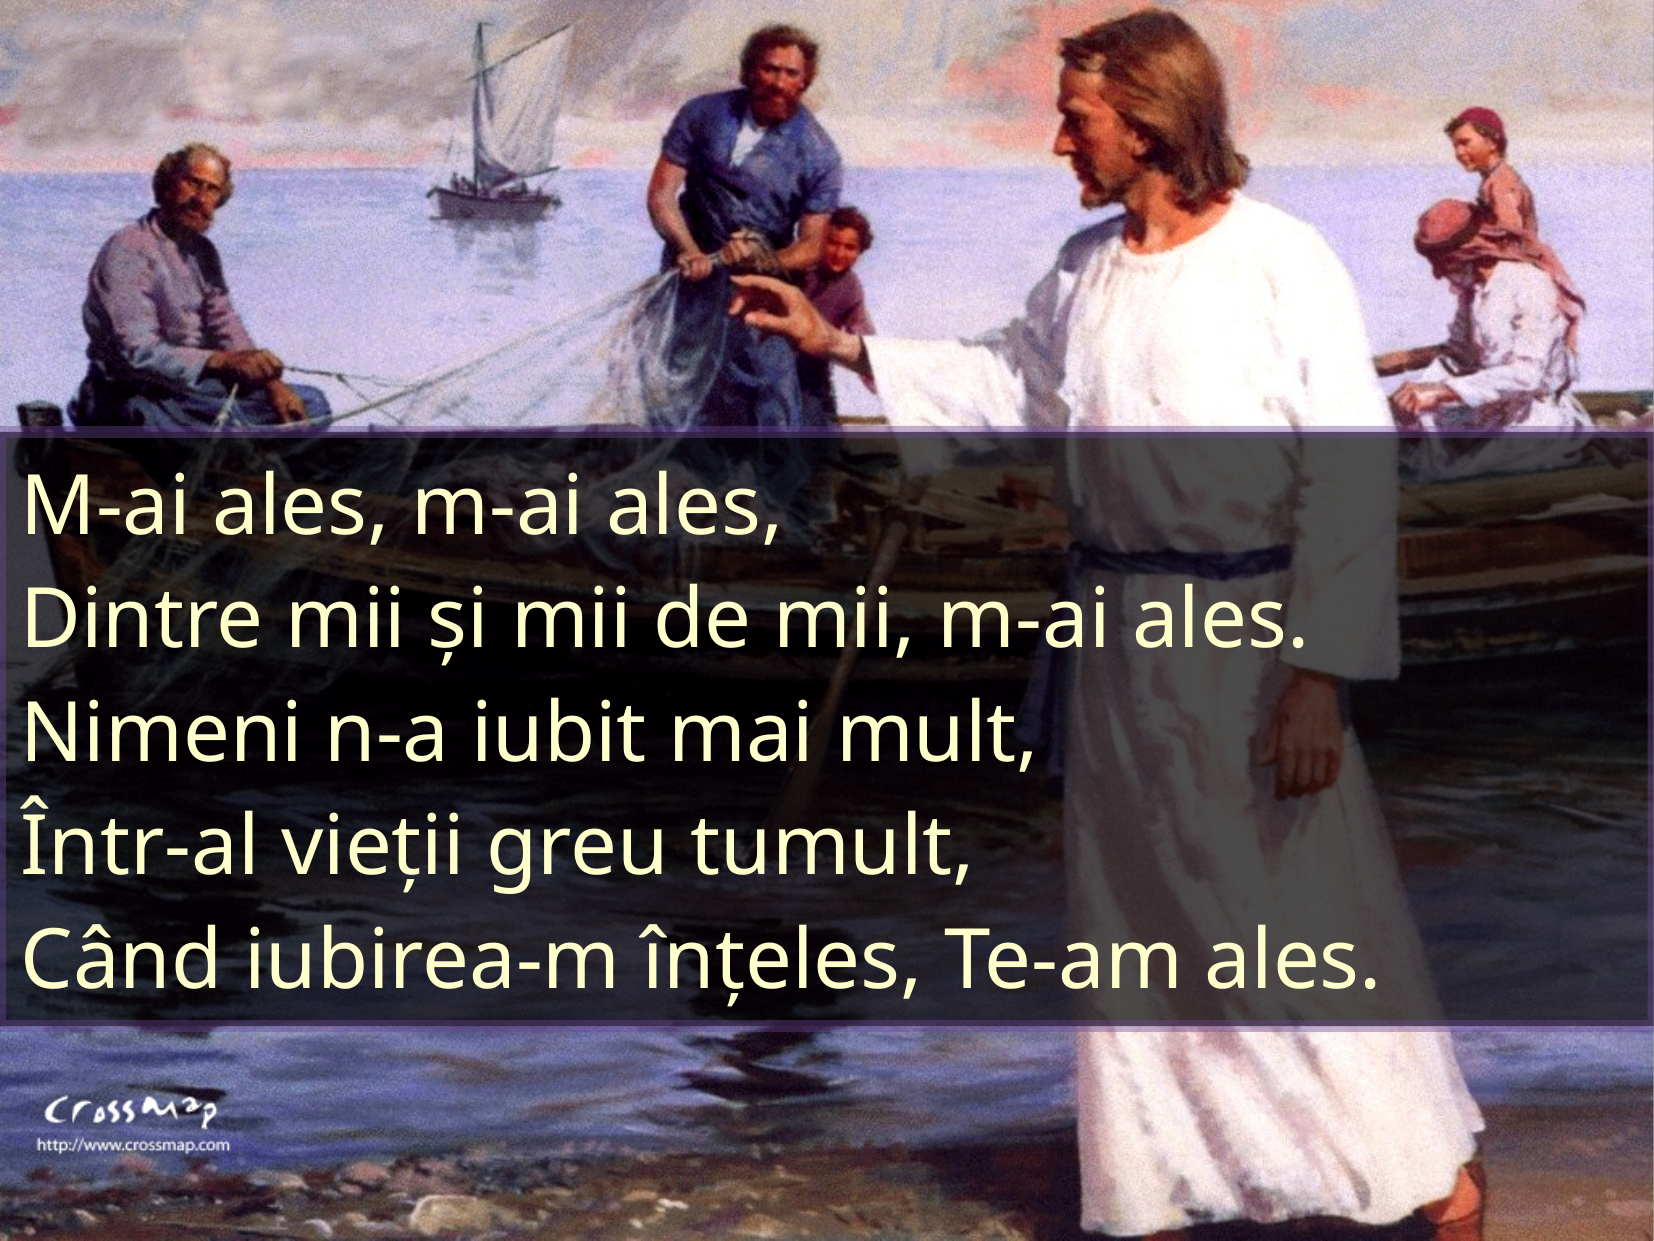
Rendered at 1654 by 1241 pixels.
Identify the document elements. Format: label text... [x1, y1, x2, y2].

picture [1215, 976, 1236, 983]
picture [280, 976, 300, 983]
picture [333, 976, 354, 983]
text_box M-ai ales, m-ai ales, Dintre mii şi mii de mii, m-ai ales. Nimeni n-a iubit mai mult, Într-al vieţii greu tumult, Când iubirea-m înţeles, Te-am ales. [0, 482, 1654, 976]
picture [0, 1032, 1654, 1241]
picture [1069, 976, 1090, 983]
picture [6, 438, 1647, 482]
picture [84, 976, 105, 983]
picture [6, 976, 1647, 1020]
picture [480, 976, 501, 983]
picture [185, 976, 206, 983]
picture [0, 0, 1654, 425]
